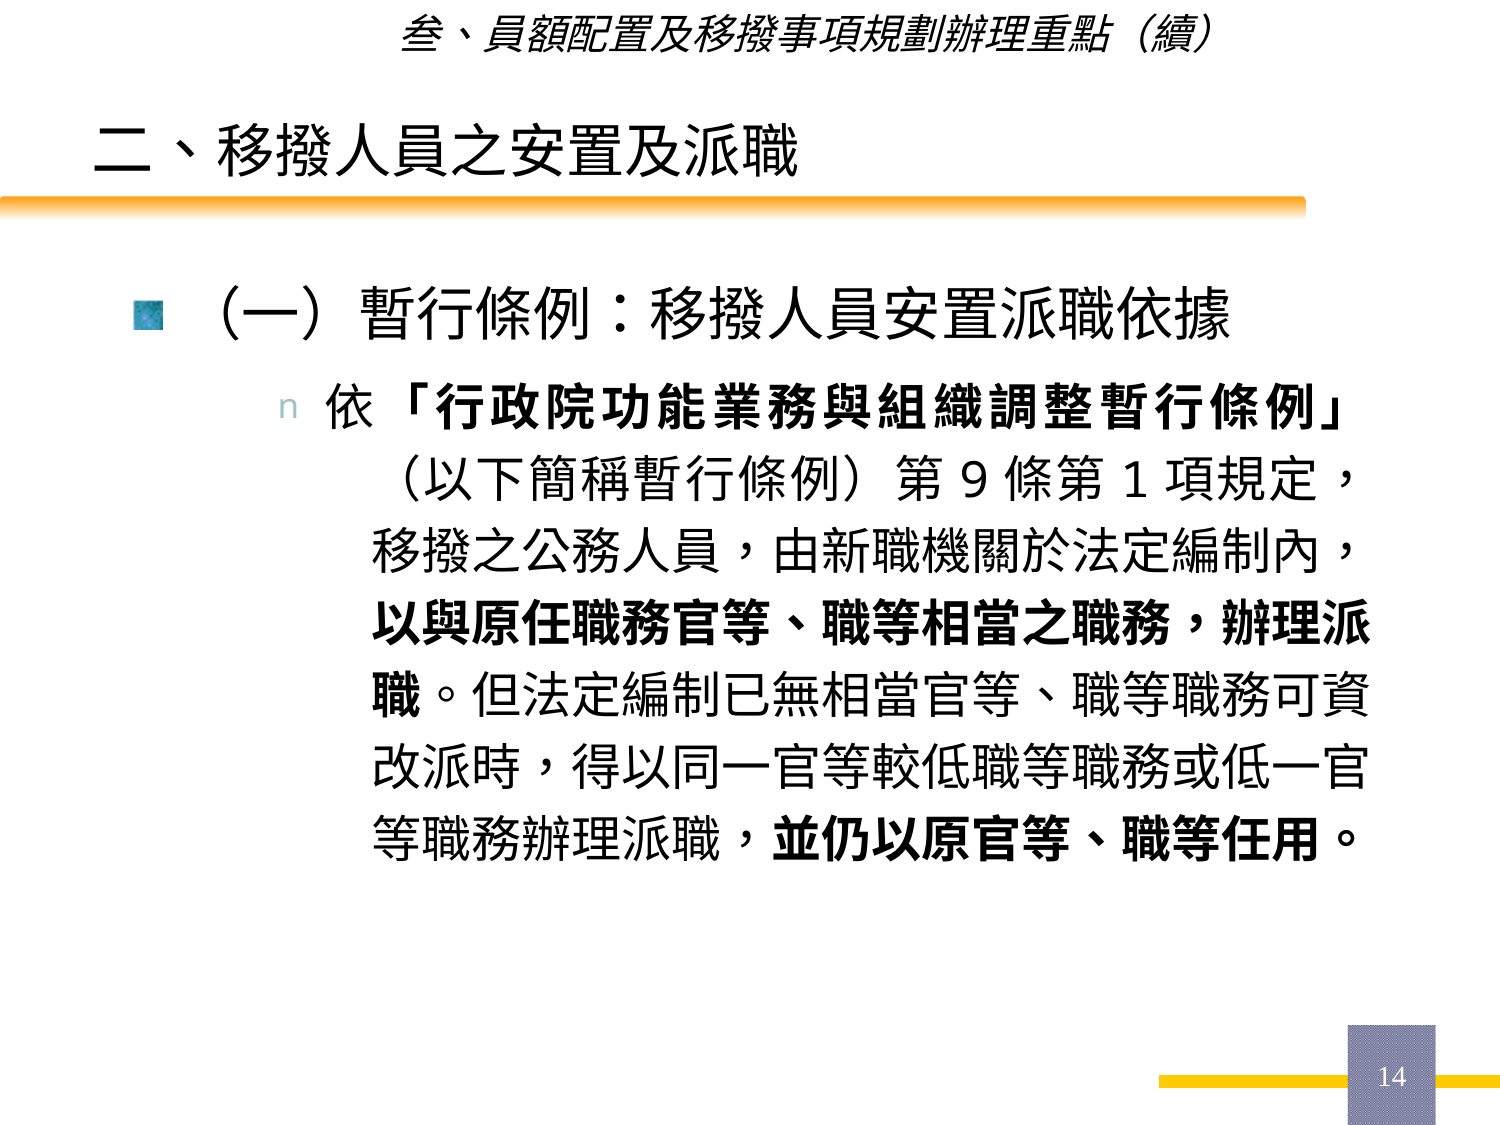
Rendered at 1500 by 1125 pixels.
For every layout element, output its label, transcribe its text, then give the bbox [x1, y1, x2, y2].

text_box 叁、員額配置及移撥事項規劃辦理重點（續） [383, 0, 1500, 66]
list （一）暫行條例：移撥人員安置派職依據 依「行政院功能業務與組織調整暫行條例」（以下簡稱暫行條例）第9條第1項規定，移撥之公務人員，由新職機關於法定編制內，以與原任職務官等、職等相當之職務，辦理派職。但法定編制已無相當官等、職等職務可資改派時，得以同一官等較低職等職務或低一官等職務辦理派職，並仍以原官等、職等任用。 [112, 255, 1388, 965]
title 二、移撥人員之安置及派職 [76, 54, 1500, 193]
text_box [1347, 1025, 1436, 1125]
